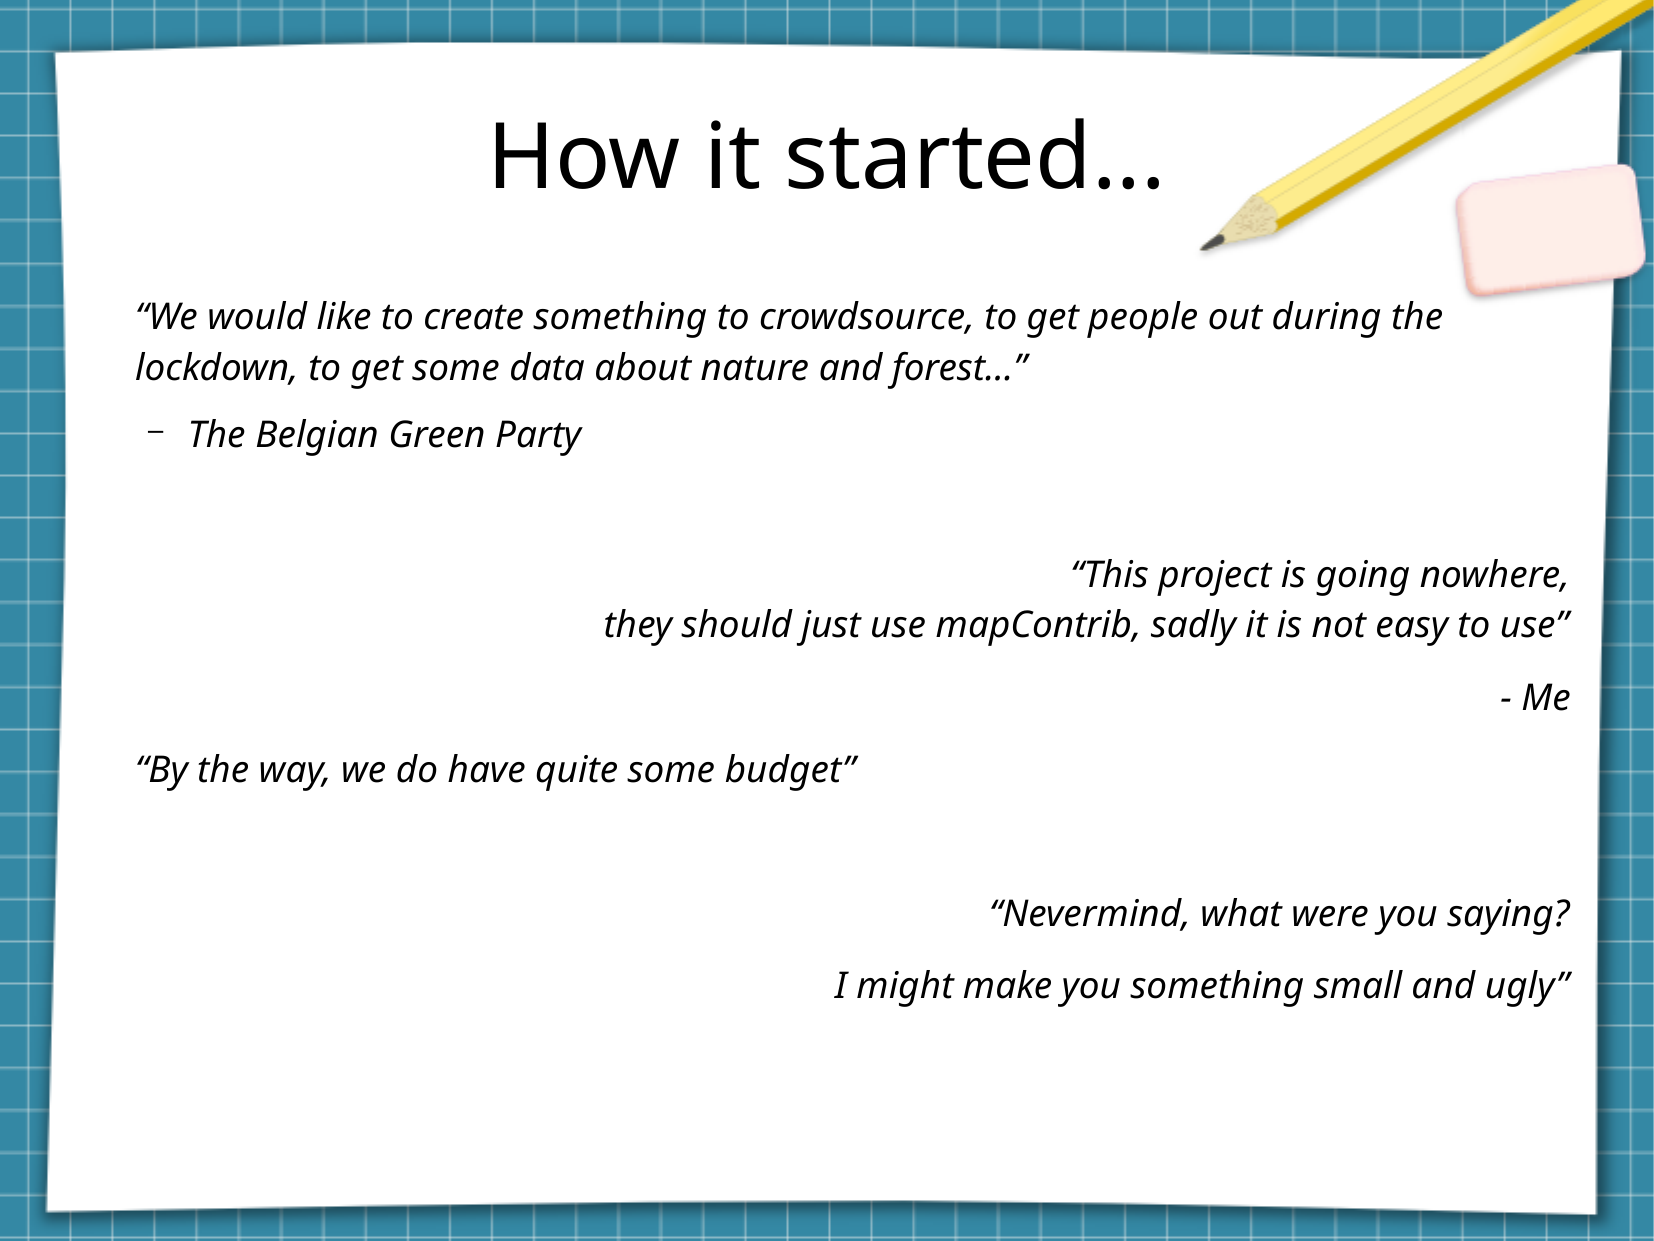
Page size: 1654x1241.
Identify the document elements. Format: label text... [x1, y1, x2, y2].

picture [0, 0, 1654, 1241]
title How it started... [82, 49, 1571, 257]
list “We would like to create something to crowdsource, to get people out during the lockdown, to get some data about nature and forest…” The Belgian Green Party “This project is going nowhere, they should just use mapContrib, sadly it is not easy to use” - Me “By the way, we do have quite some budget” “Nevermind, what were you saying? I might make you something small and ugly” [82, 290, 1571, 1010]
